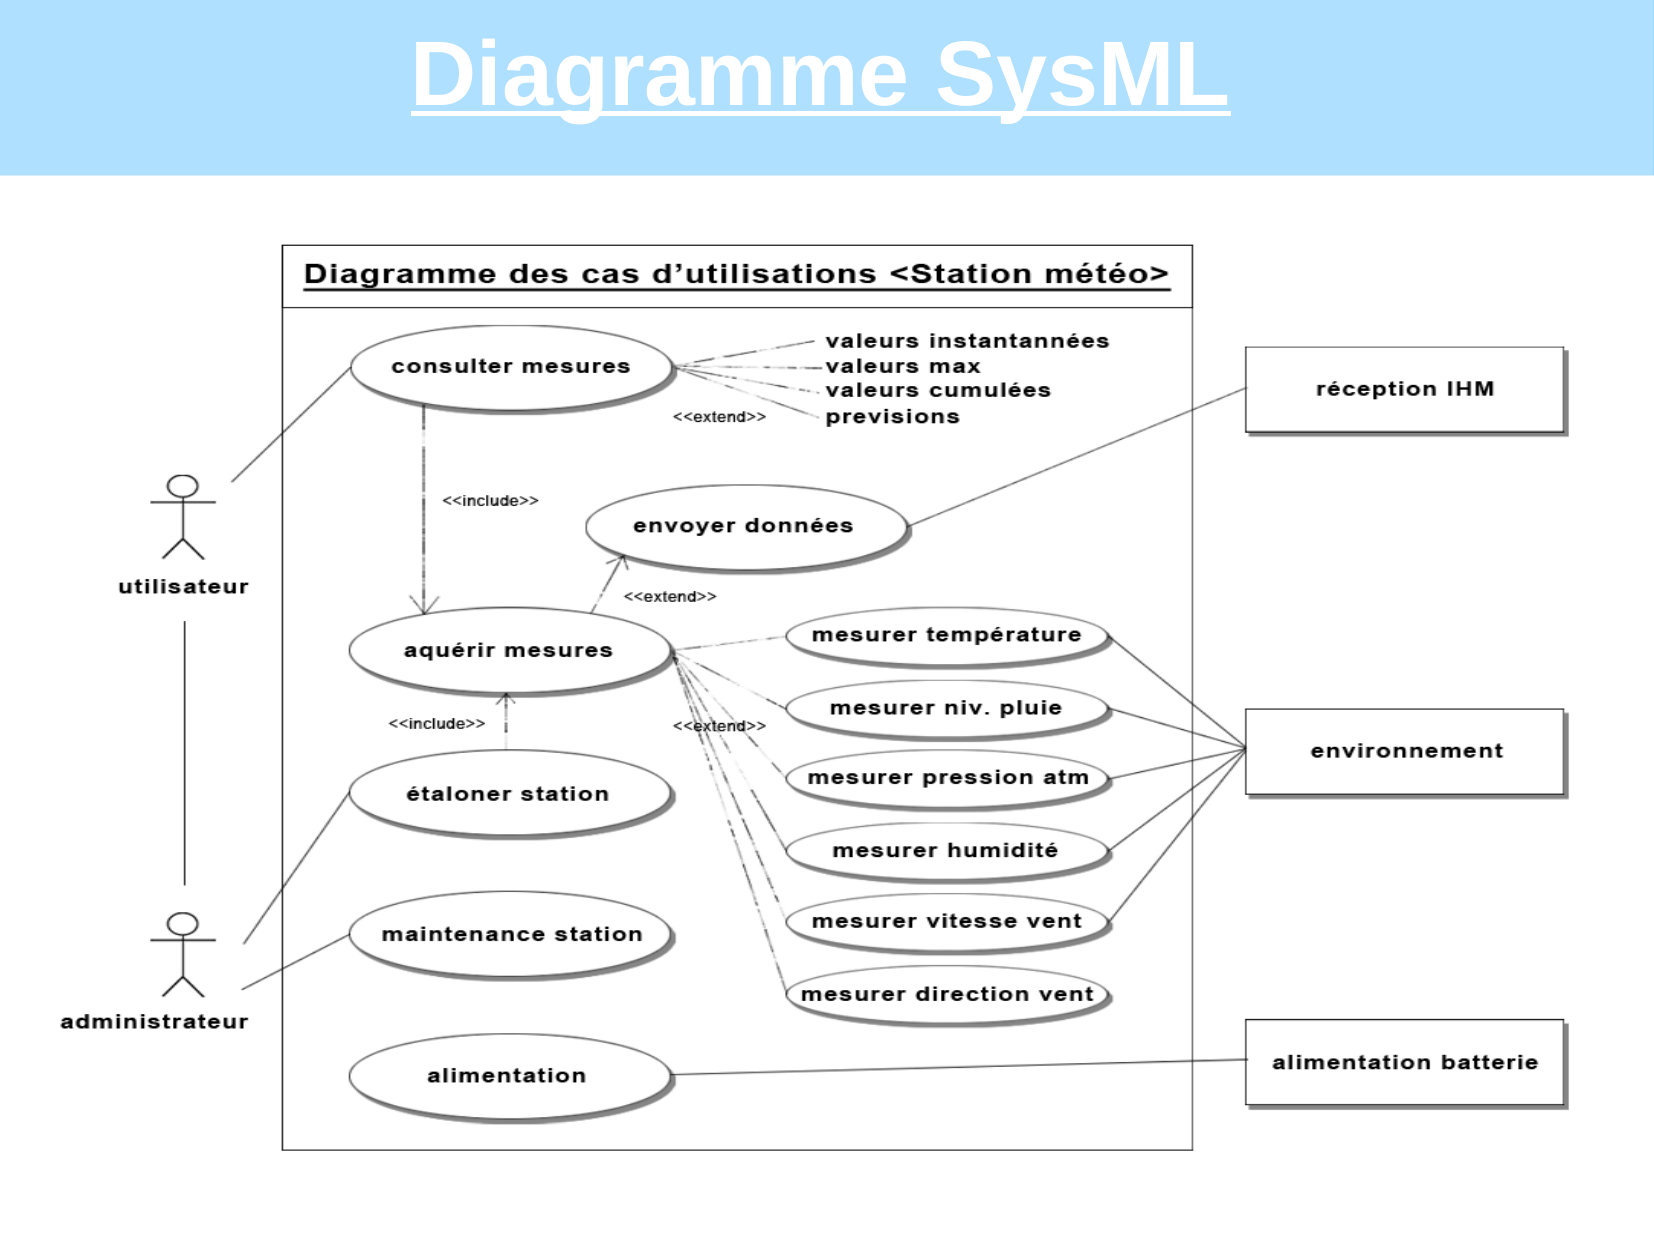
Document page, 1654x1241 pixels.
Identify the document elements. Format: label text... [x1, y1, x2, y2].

picture [0, 0, 1654, 1241]
title Diagramme SysML [76, 0, 1565, 178]
